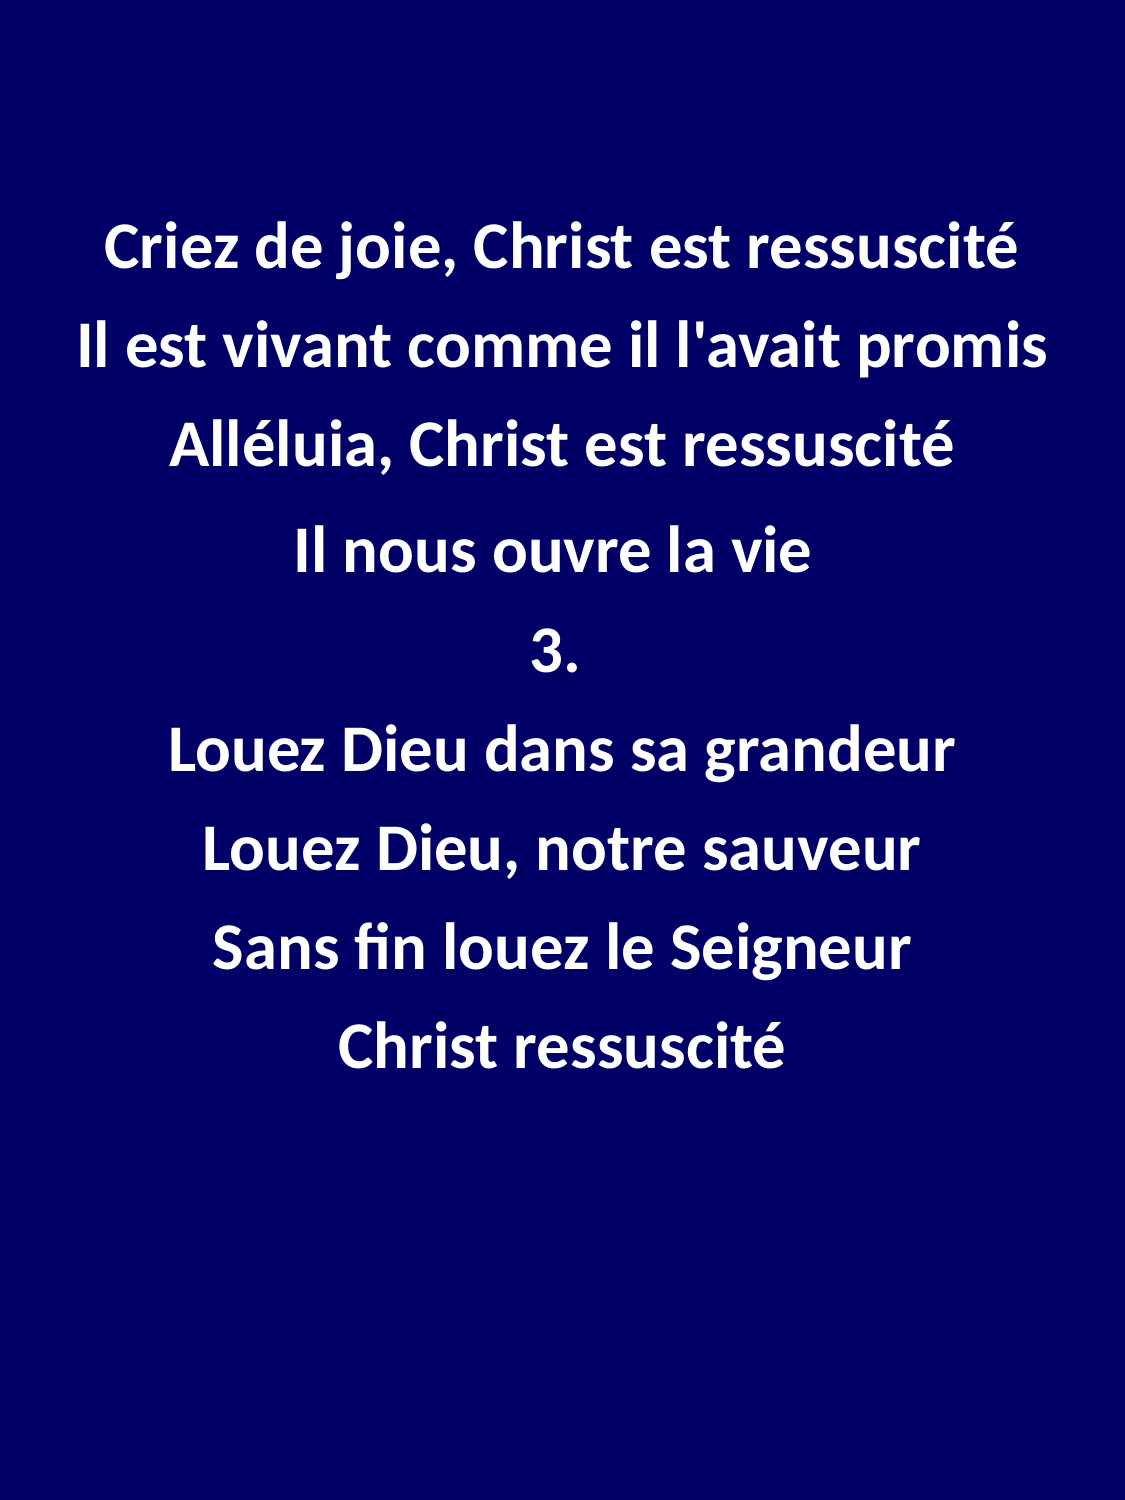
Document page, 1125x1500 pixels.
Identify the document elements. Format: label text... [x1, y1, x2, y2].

text_box Criez de joie, Christ est ressuscité Il est vivant comme il l'avait promis Alléluia, Christ est ressuscité Il nous ouvre la vie 3. Louez Dieu dans sa grandeur Louez Dieu, notre sauveur Sans fin louez le Seigneur Christ ressuscité [13, 151, 1112, 1349]
